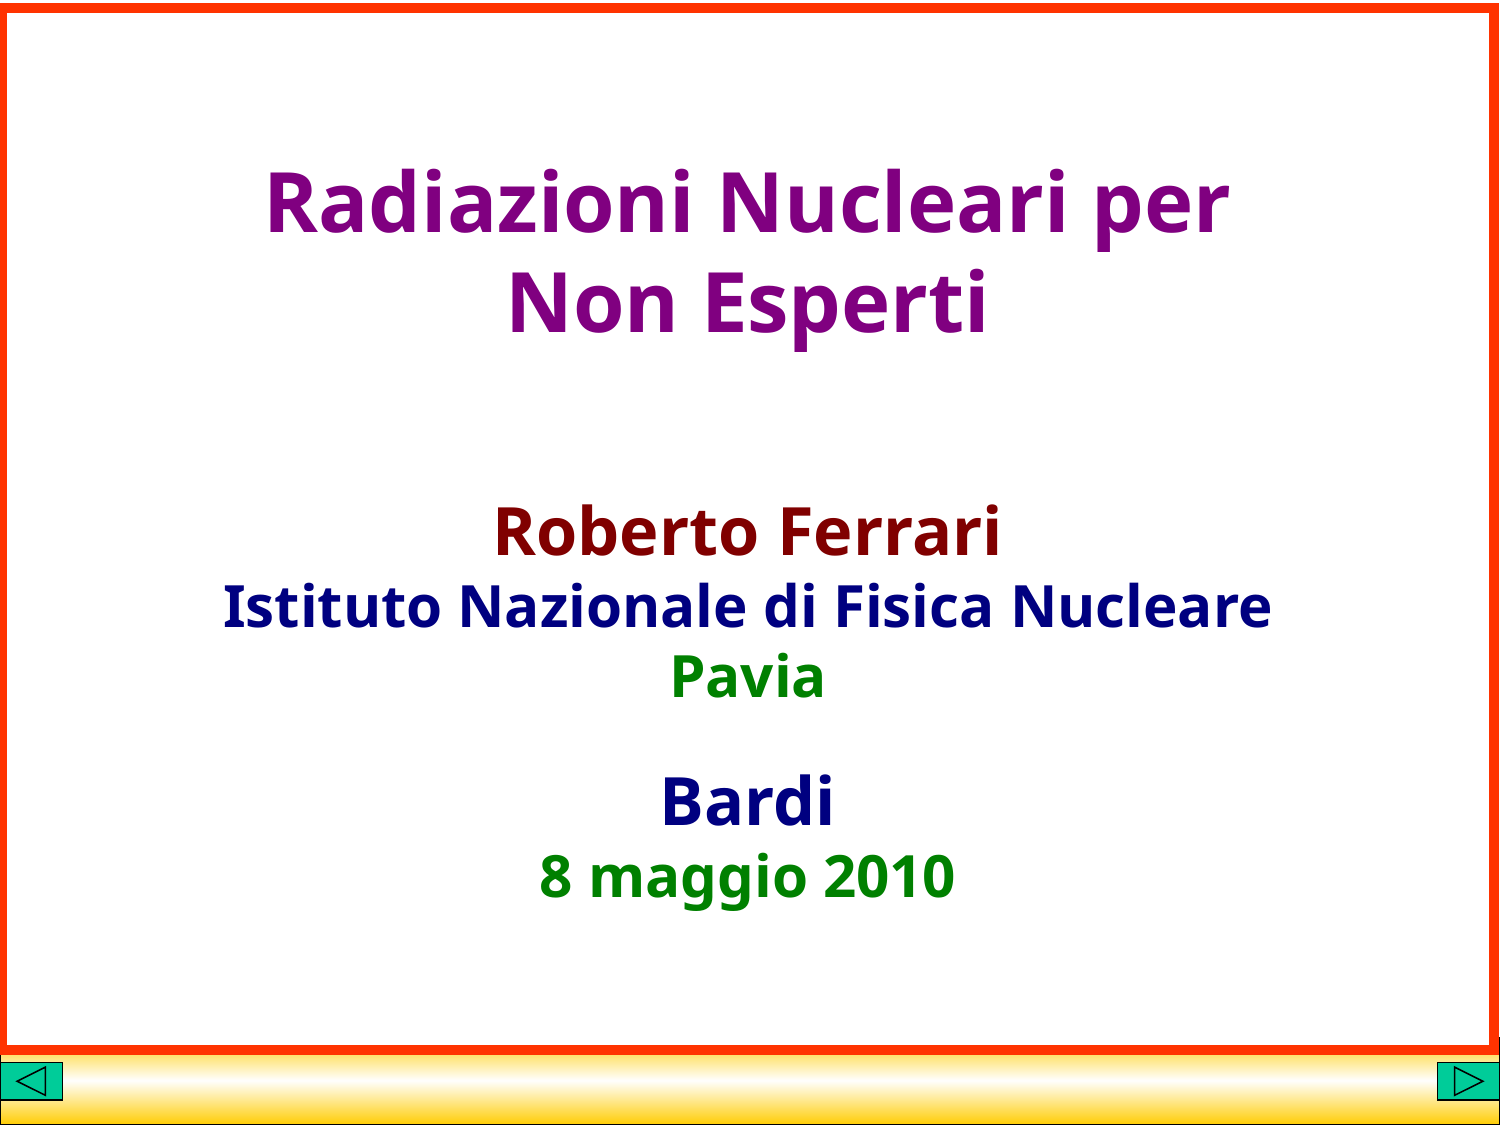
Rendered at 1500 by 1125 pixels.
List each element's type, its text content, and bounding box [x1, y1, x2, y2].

title Radiazioni Nucleari per Non Esperti Roberto Ferrari Istituto Nazionale di Fisica Nucleare Pavia Bardi 8 maggio 2010 [2, 7, 1495, 1051]
